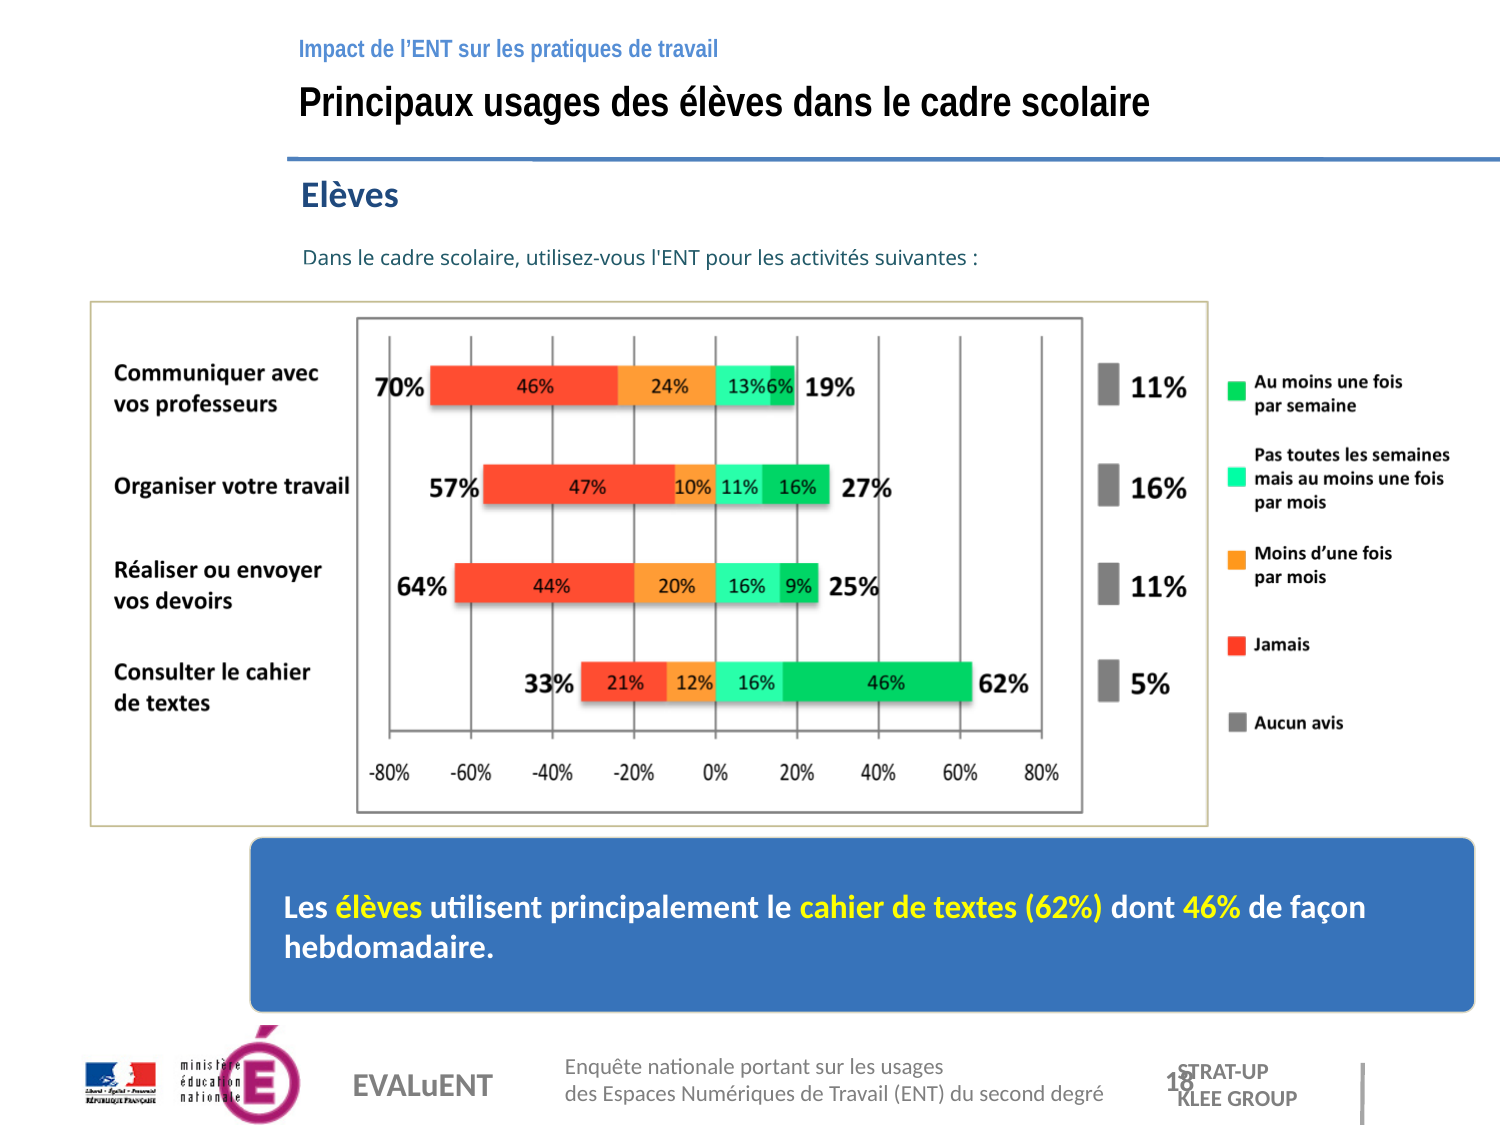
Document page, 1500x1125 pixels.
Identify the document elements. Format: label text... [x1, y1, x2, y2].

text_box Les élèves utilisent principalement le cahier de textes (62%) dont 46% de façon hebdomadaire. [249, 837, 1475, 1013]
text_box Elèves [286, 162, 416, 224]
text_box Impact de l’ENT sur les pratiques de travail Principaux usages des élèves dans le cadre scolaire [284, 25, 1500, 100]
text_box Dans le cadre scolaire, utilisez-vous l'ENT pour les activités suivantes : [287, 237, 1500, 278]
picture [87, 299, 1473, 828]
text_box [1074, 1050, 1426, 1110]
